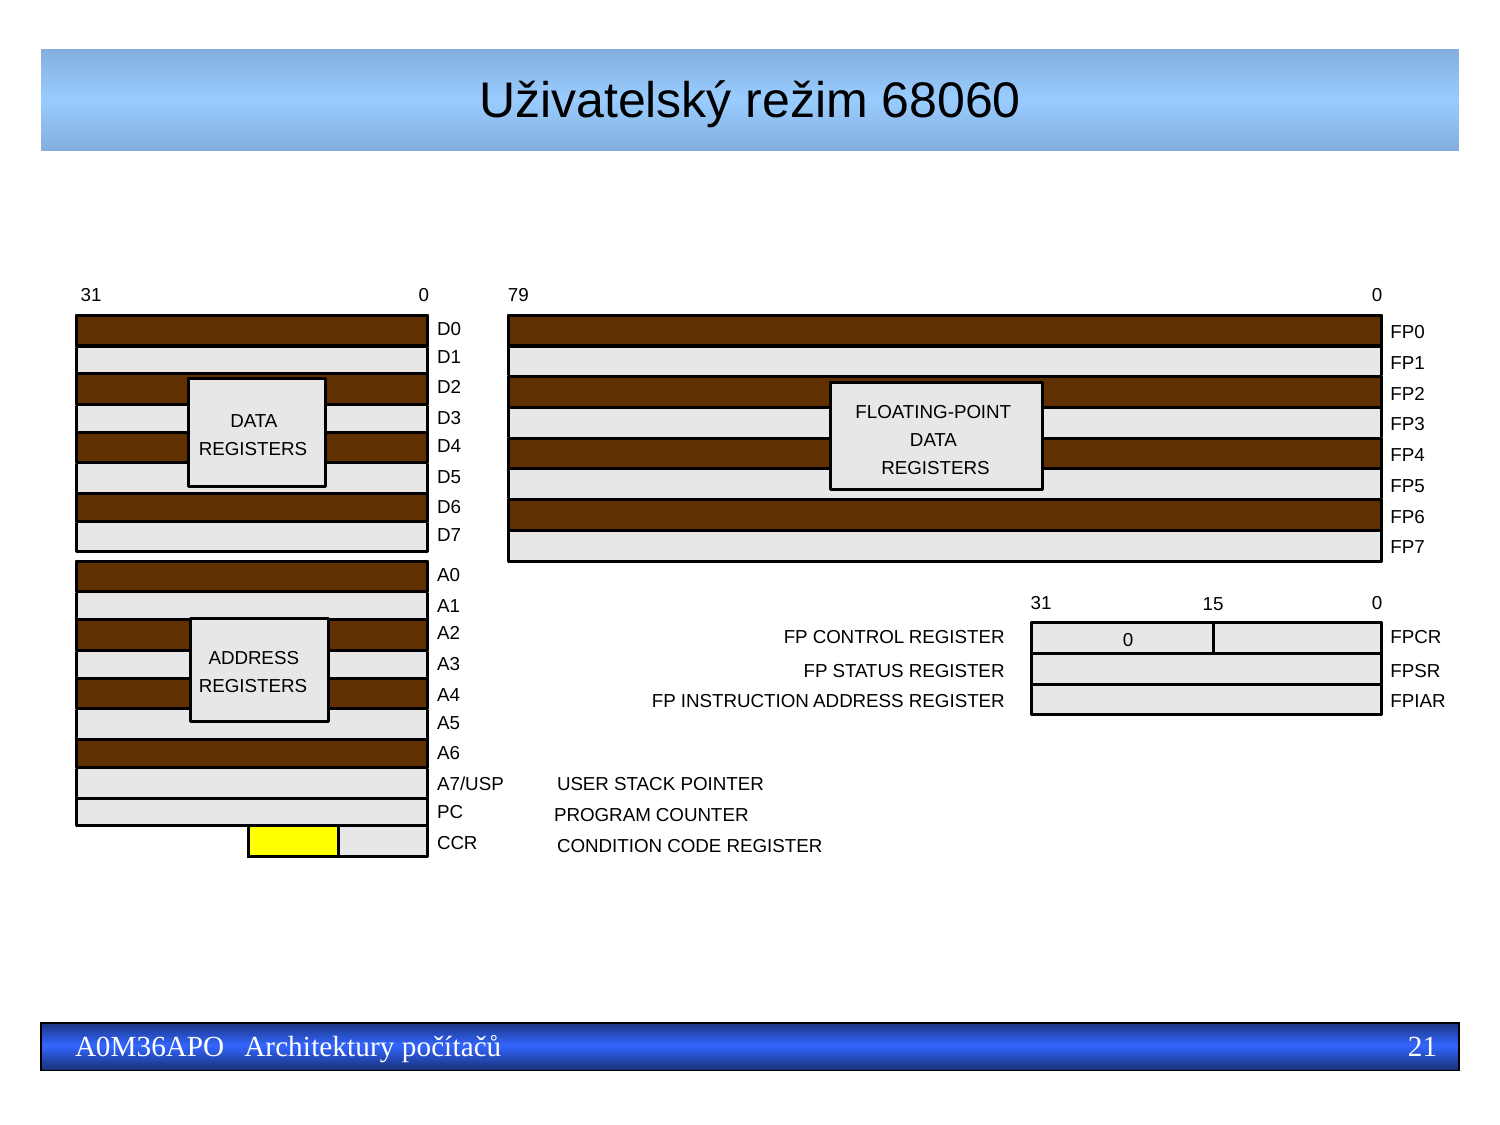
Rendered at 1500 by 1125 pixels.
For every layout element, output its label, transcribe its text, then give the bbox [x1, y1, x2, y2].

title Uživatelský režim 68060 [41, 49, 1459, 151]
text_box [77, 315, 427, 552]
text_box [1031, 623, 1382, 715]
text_box [509, 315, 1382, 561]
text_box [250, 827, 337, 855]
text_box [77, 561, 427, 856]
